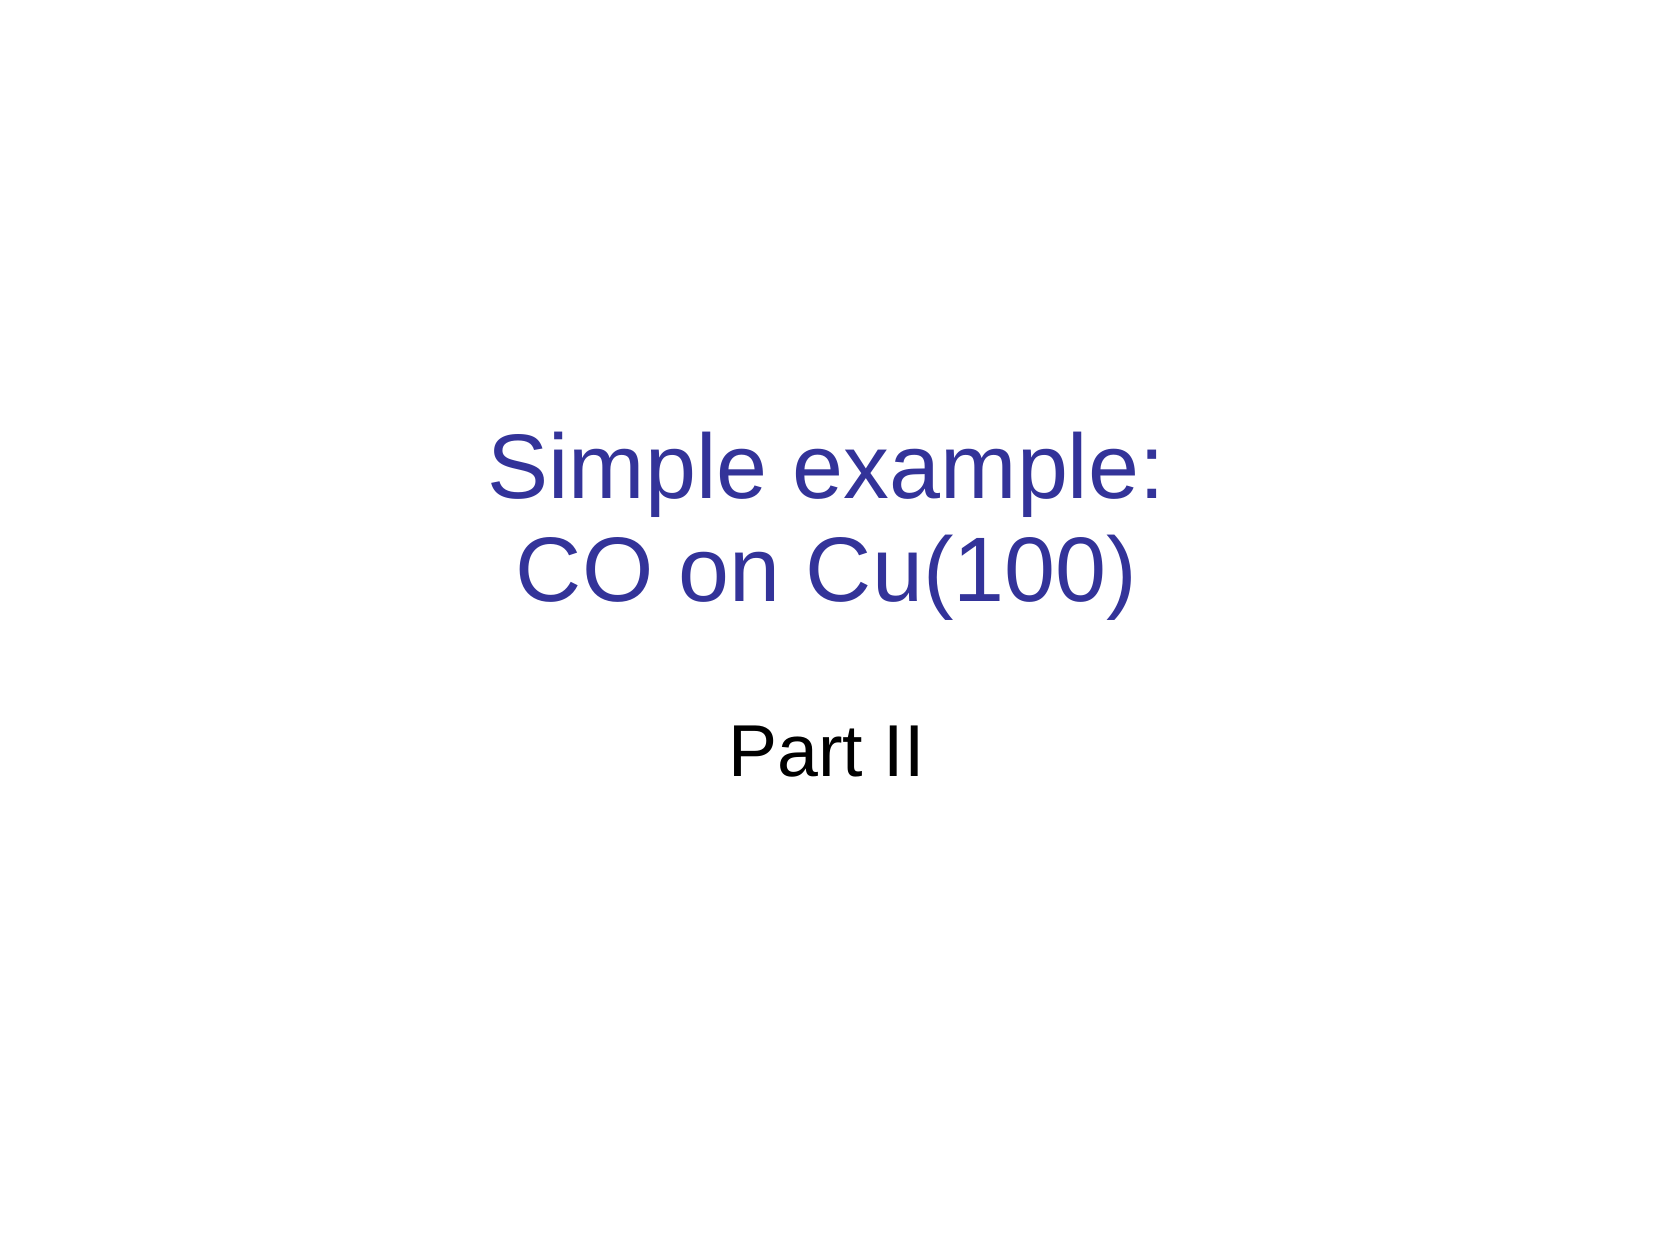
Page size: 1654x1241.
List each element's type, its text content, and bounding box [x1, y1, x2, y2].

title Simple example: CO on Cu(100) [124, 385, 1530, 652]
subtitle Part II [248, 702, 1406, 1020]
